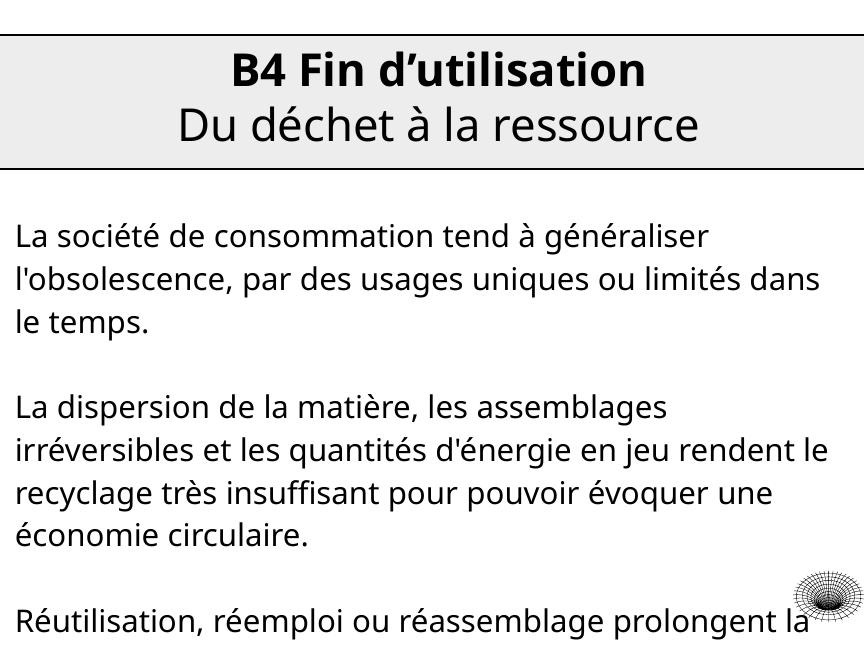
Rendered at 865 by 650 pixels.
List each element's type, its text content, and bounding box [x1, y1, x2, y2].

title B4 Fin d’utilisation Du déchet à la ressource [0, 34, 864, 161]
text_box La société de consommation tend à généraliser l'obsolescence, par des usages uniques ou limités dans le temps. La dispersion de la matière, les assemblages irréversibles et les quantités d'énergie en jeu rendent le recyclage très insuffisant pour pouvoir évoquer une économie circulaire. Réutilisation, réemploi ou réassemblage prolongent la durée de vie d'un dispositif ayant fini de remplir sa fonction initiale. Le zéro déchet cherche à sortir du gaspillage institutionnalisé. [0, 206, 857, 639]
text_box [0, 161, 864, 169]
